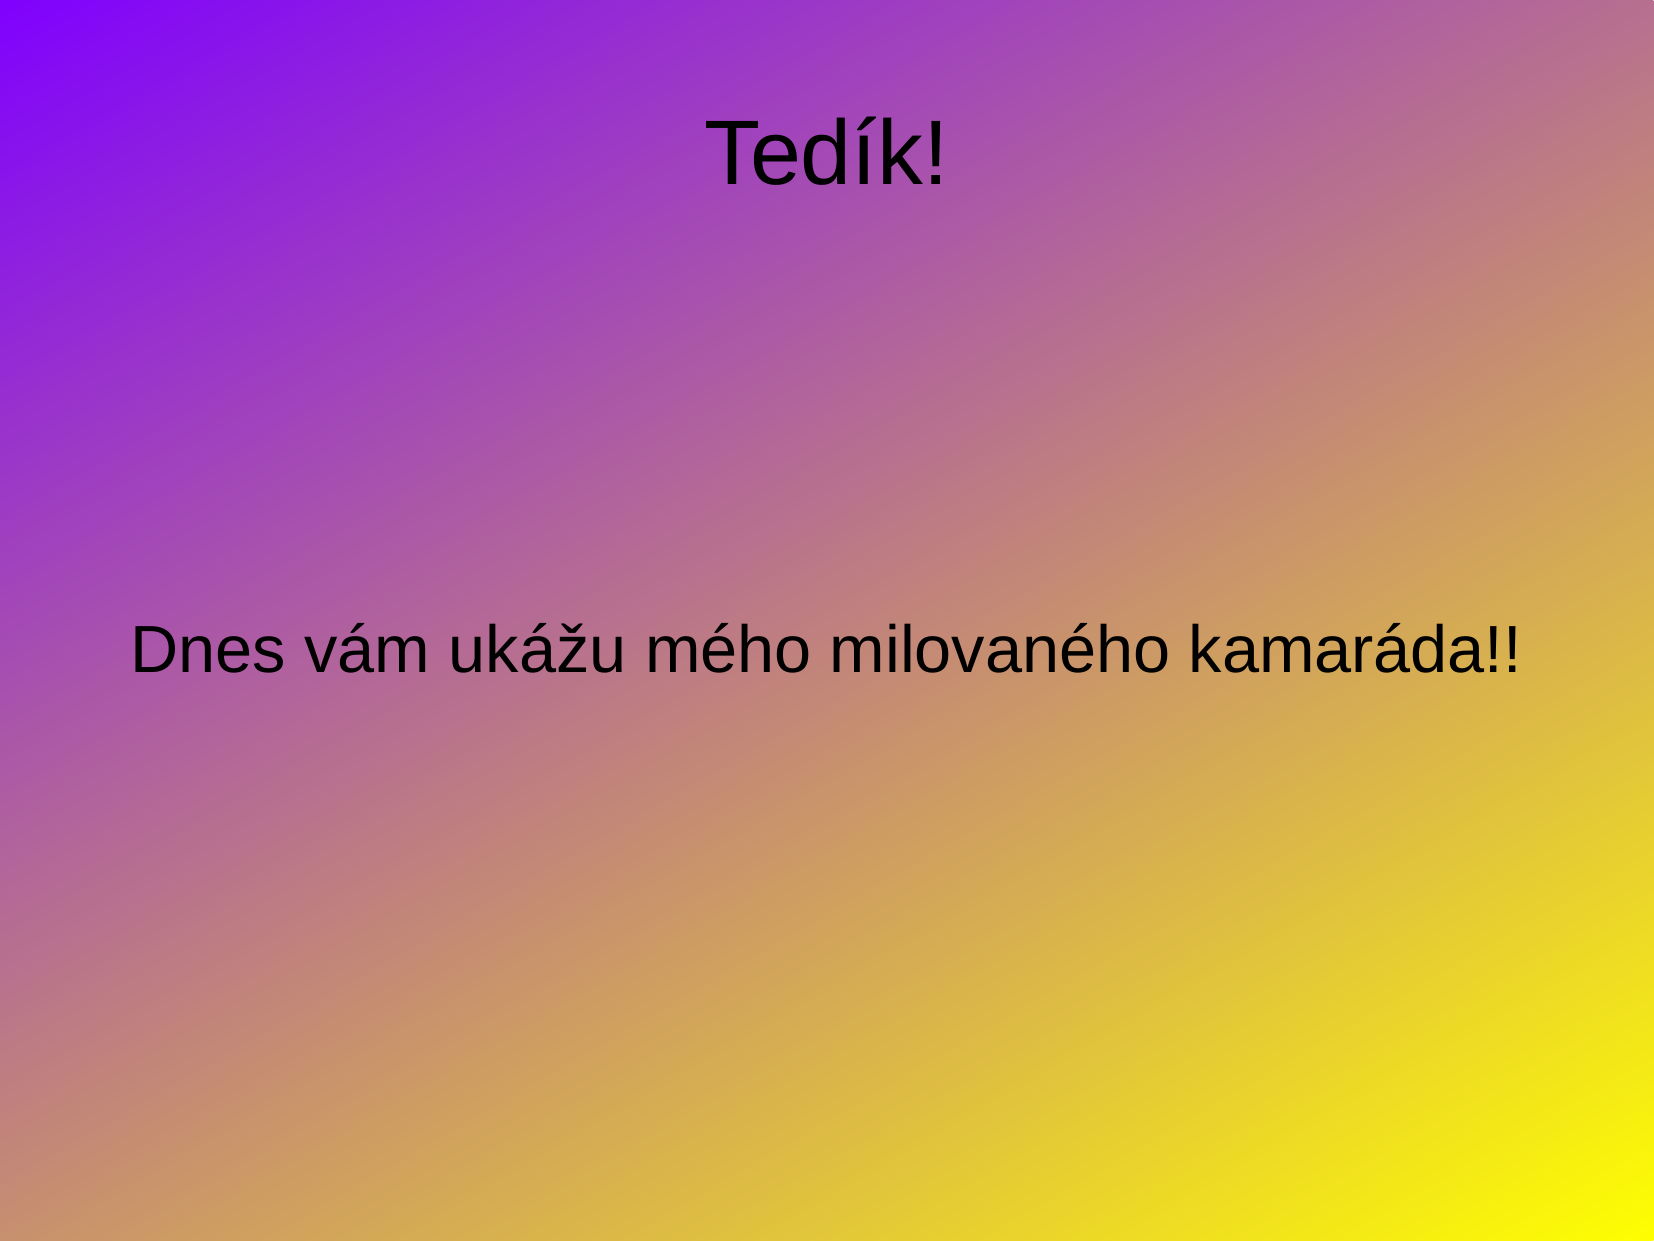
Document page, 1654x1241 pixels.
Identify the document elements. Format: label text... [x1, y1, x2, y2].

title Tedík! [82, 49, 1571, 257]
subtitle Dnes vám ukážu mého milovaného kamaráda!! [82, 290, 1571, 1010]
